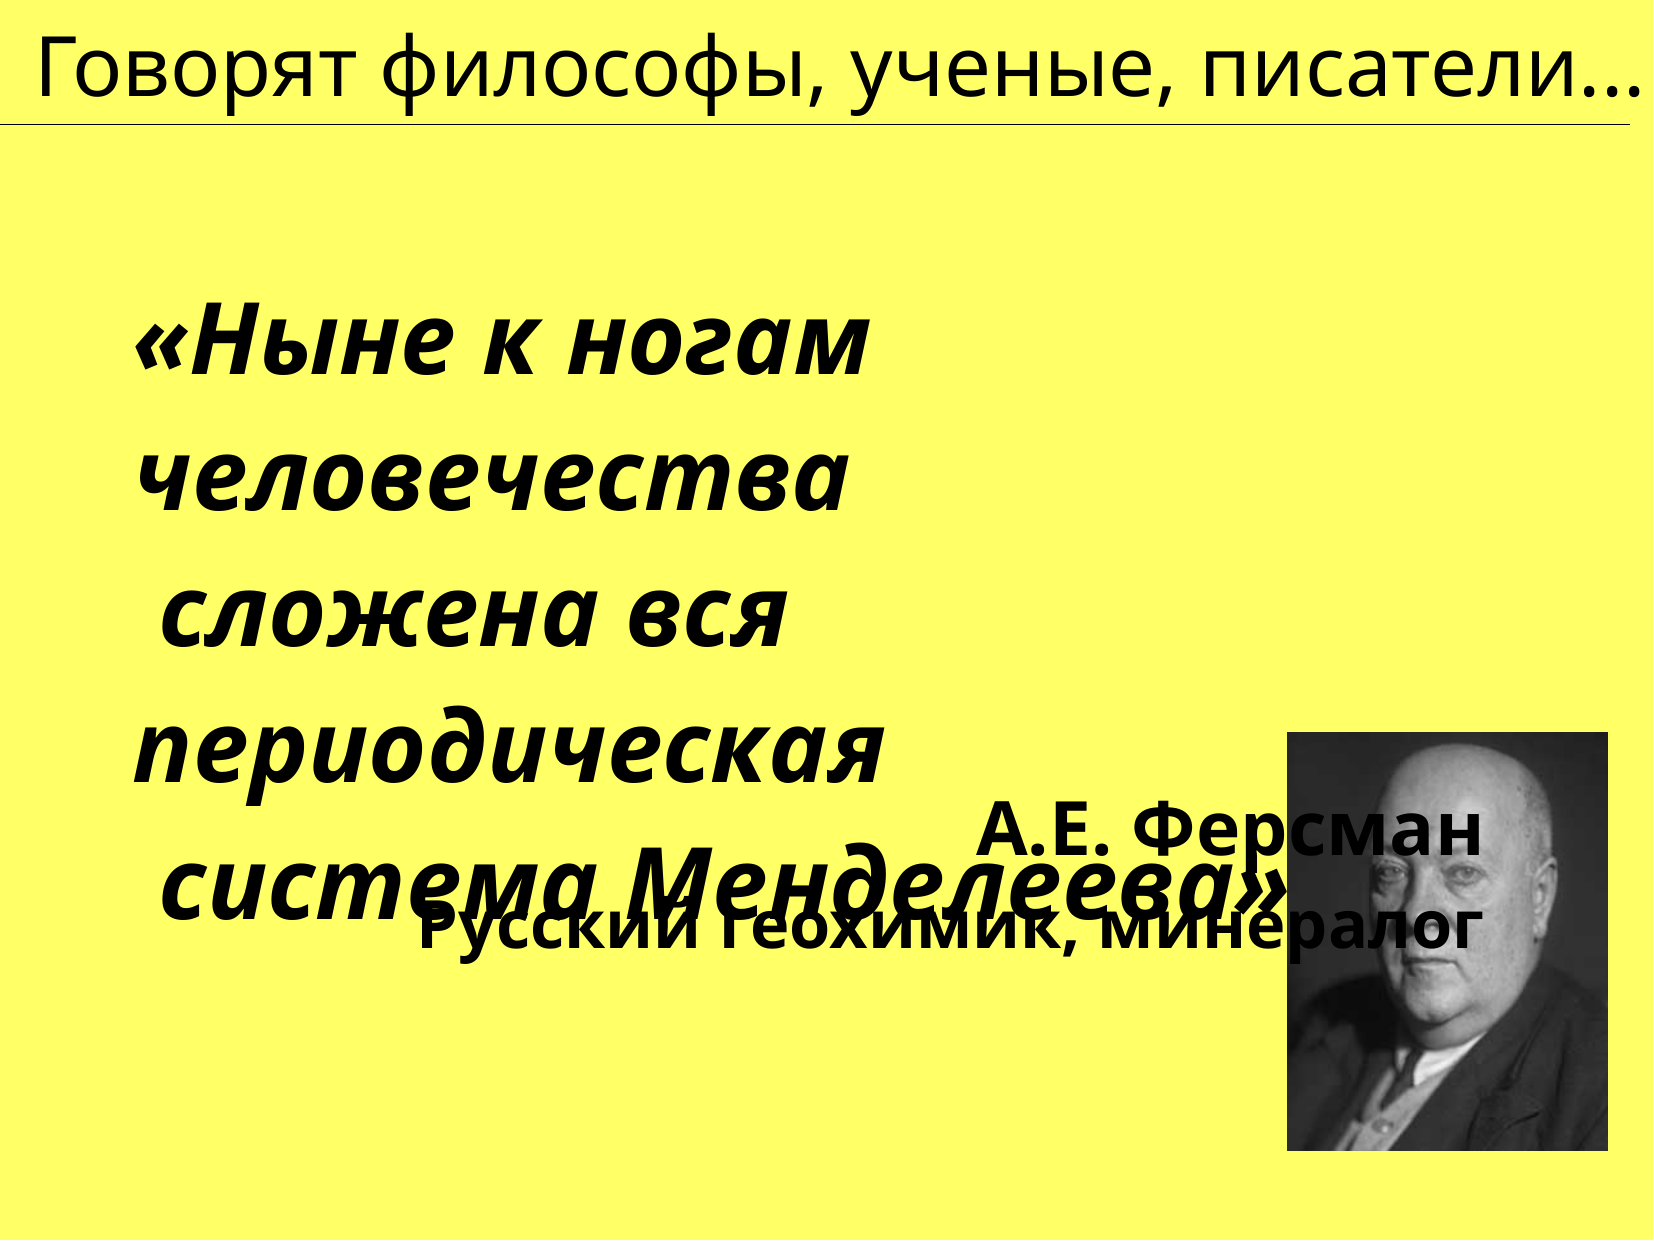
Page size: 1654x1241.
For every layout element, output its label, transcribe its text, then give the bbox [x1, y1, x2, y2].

text_box Говорят философы, ученые, писатели... [19, 0, 1471, 126]
picture [1287, 732, 1608, 767]
picture [1287, 1082, 1608, 1151]
text_box «Ныне к ногам человечества сложена вся периодическая система Менделеева» [118, 259, 1524, 785]
text_box А.Е. Ферсман Русский геохимик, минералог [401, 767, 1642, 1082]
